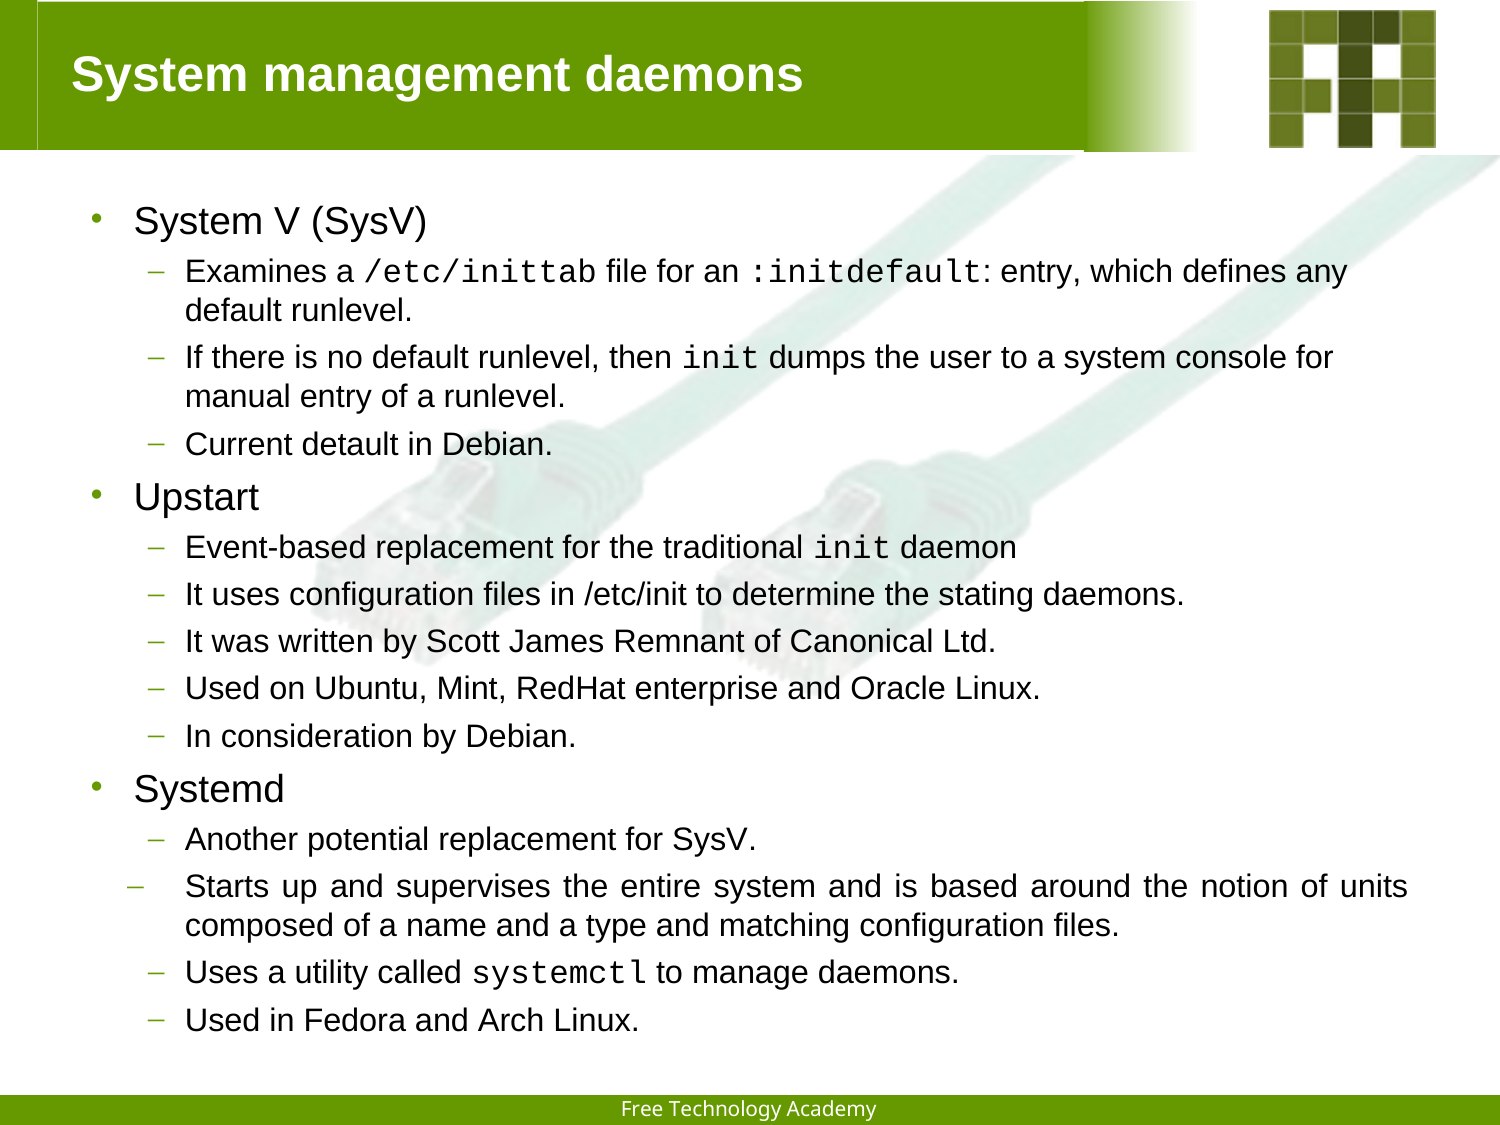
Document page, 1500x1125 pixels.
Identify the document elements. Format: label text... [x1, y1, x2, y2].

list System V (SysV) Examines a /etc/inittab file for an :initdefault: entry, which defines any default runlevel. If there is no default runlevel, then init dumps the user to a system console for manual entry of a runlevel. Current detault in Debian. Upstart Event-based replacement for the traditional init daemon It uses configuration files in /etc/init to determine the stating daemons. It was written by Scott James Remnant of Canonical Ltd. Used on Ubuntu, Mint, RedHat enterprise and Oracle Linux. In consideration by Debian. Systemd Another potential replacement for SysV. Starts up and supervises the entire system and is based around the notion of units composed of a name and a type and matching configuration files. Uses a utility called systemctl to manage daemons. Used in Fedora and Arch Linux. [75, 187, 1426, 1052]
title System management daemons [56, 1, 1107, 152]
picture [1269, 10, 1436, 148]
